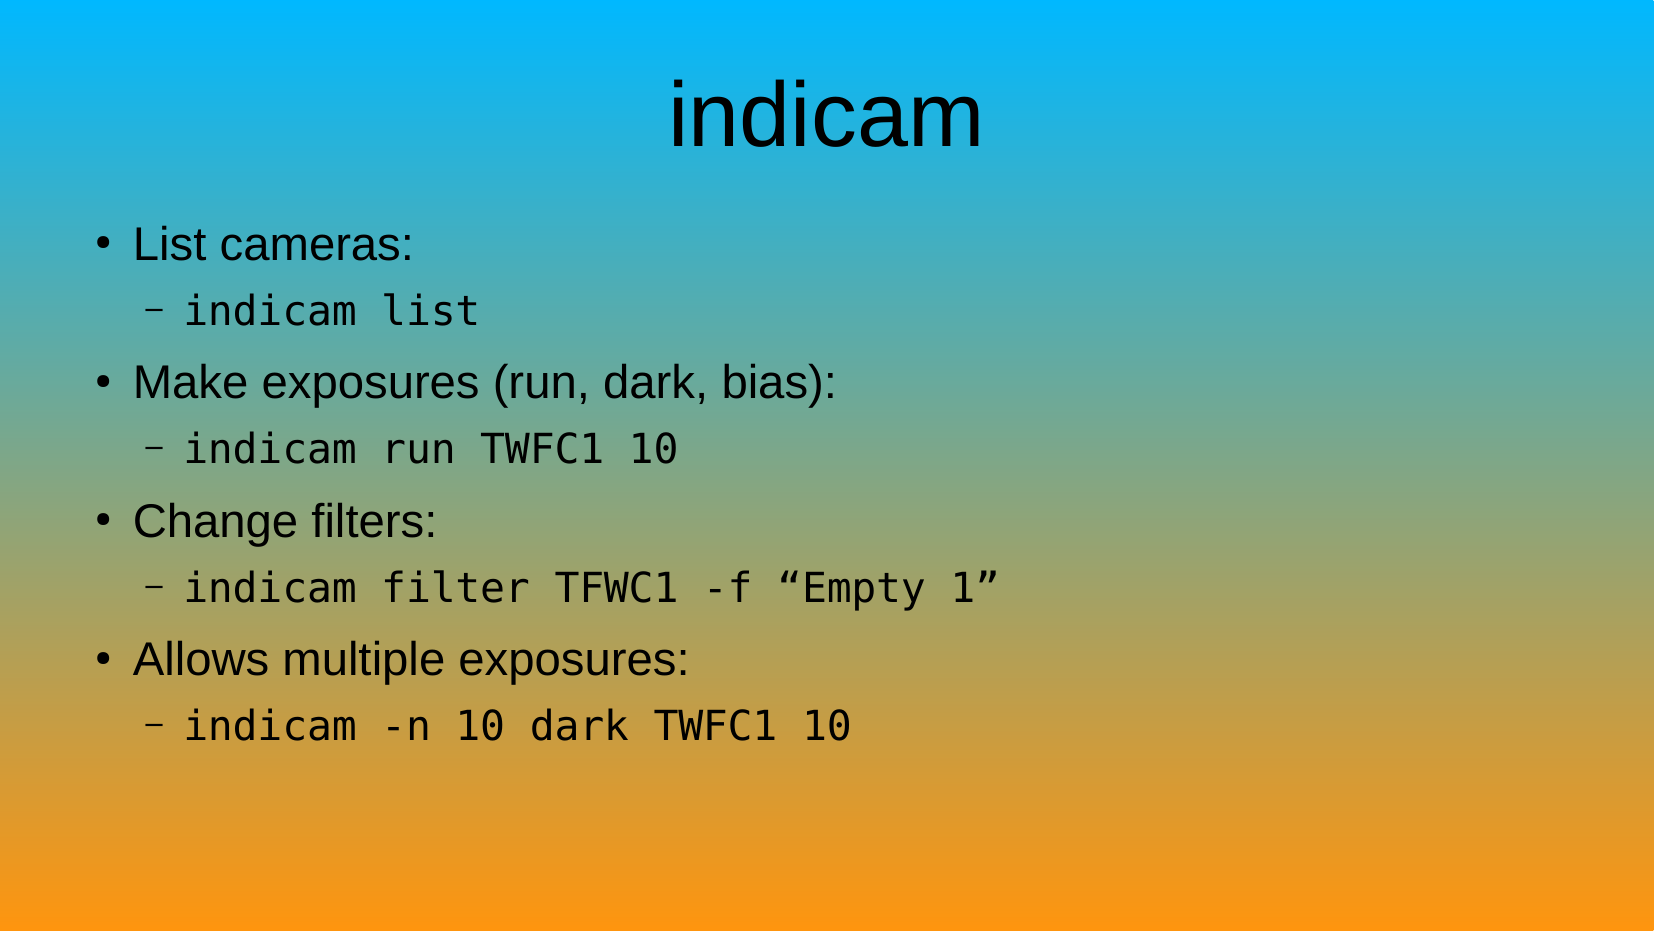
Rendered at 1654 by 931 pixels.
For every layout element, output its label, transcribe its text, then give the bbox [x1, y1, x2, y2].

title indicam [82, 37, 1571, 193]
list List cameras: indicam list Make exposures (run, dark, bias): indicam run TWFC1 10 Change filters: indicam filter TFWC1 -f “Empty 1” Allows multiple exposures: indicam -n 10 dark TWFC1 10 [82, 217, 1571, 758]
